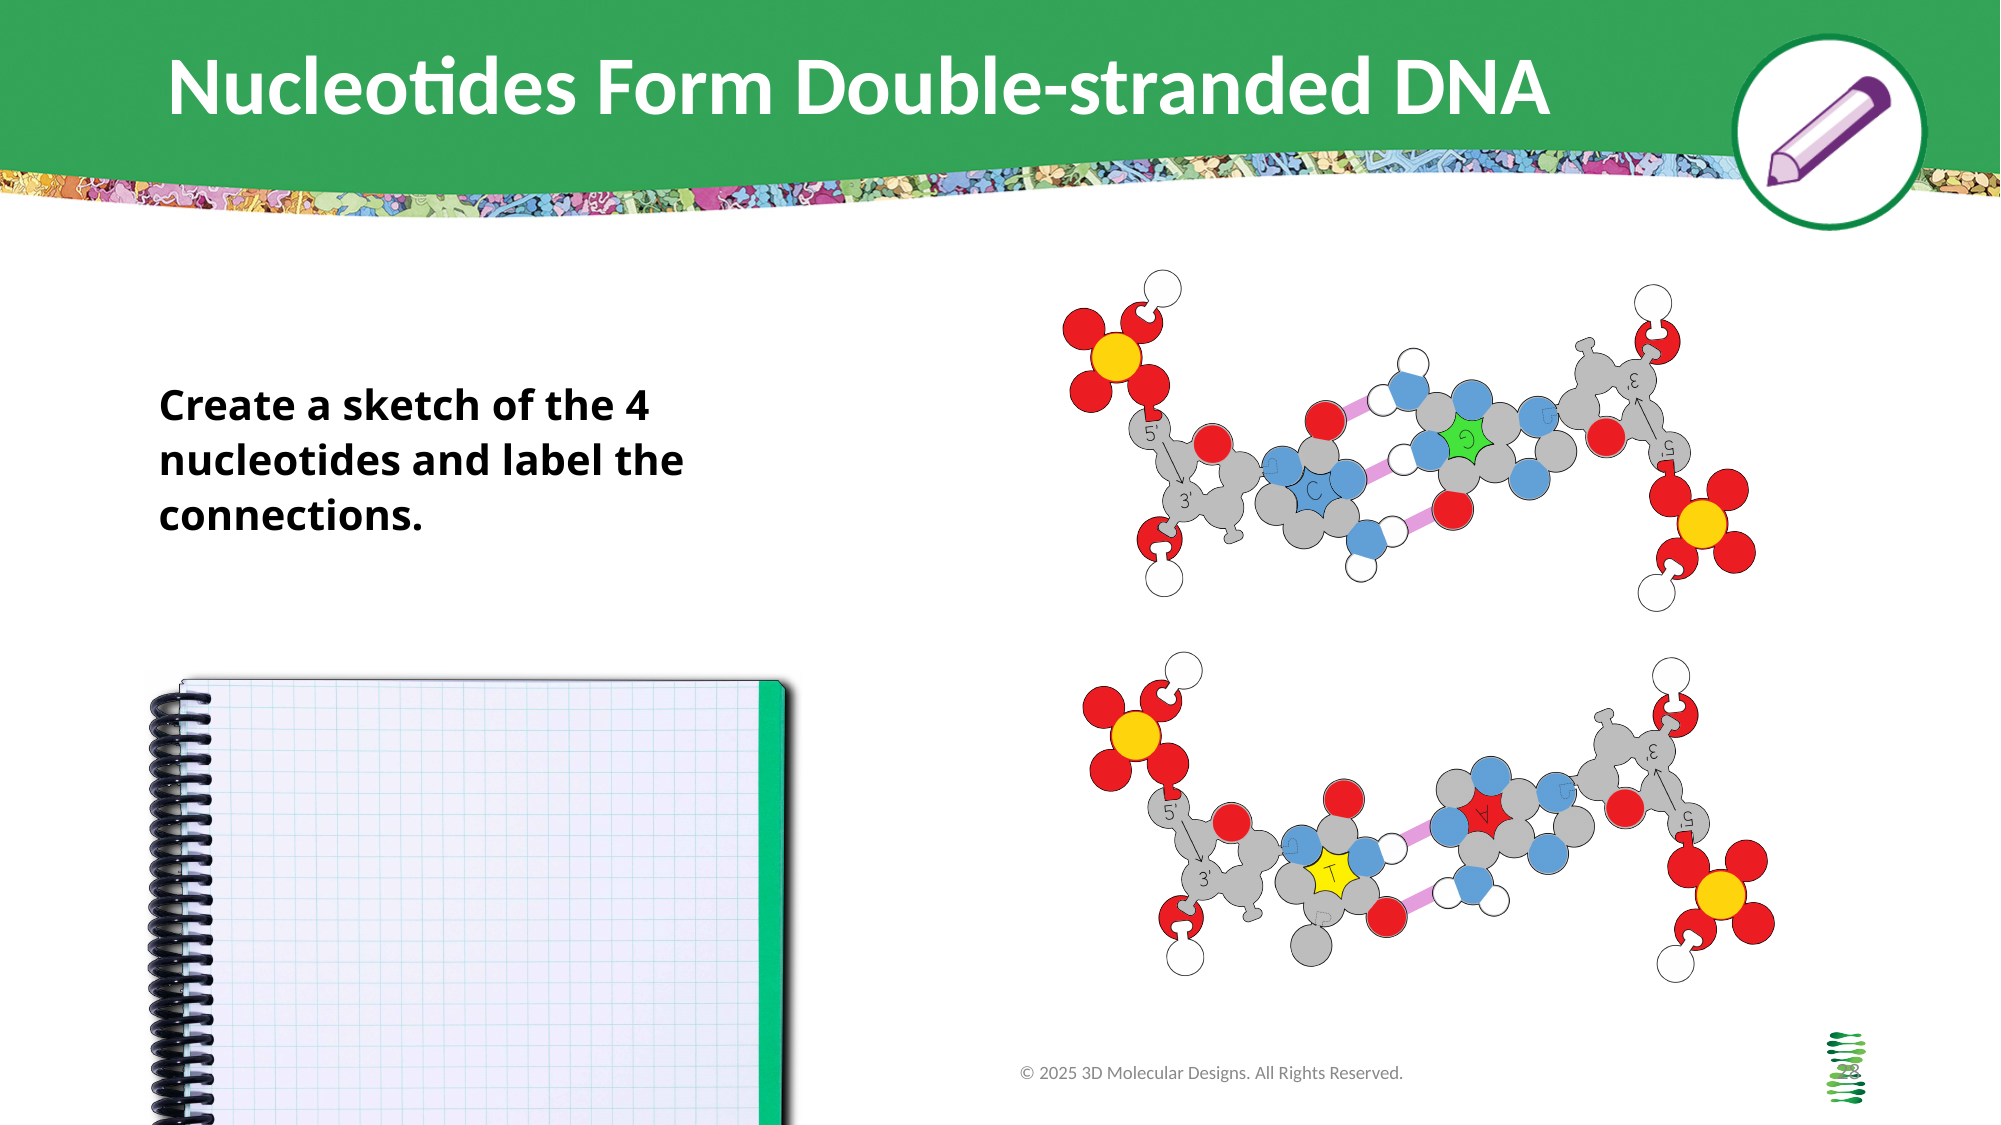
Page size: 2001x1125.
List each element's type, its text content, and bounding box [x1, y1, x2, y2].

picture [1060, 262, 1758, 619]
slide_number 28 [1821, 1042, 1929, 1103]
picture [144, 670, 803, 1125]
text_box Create a sketch of the 4 nucleotides and label the connections. [133, 366, 913, 803]
text_box Nucleotides Form Double-stranded DNA [152, 0, 1733, 164]
picture [1080, 645, 1777, 990]
